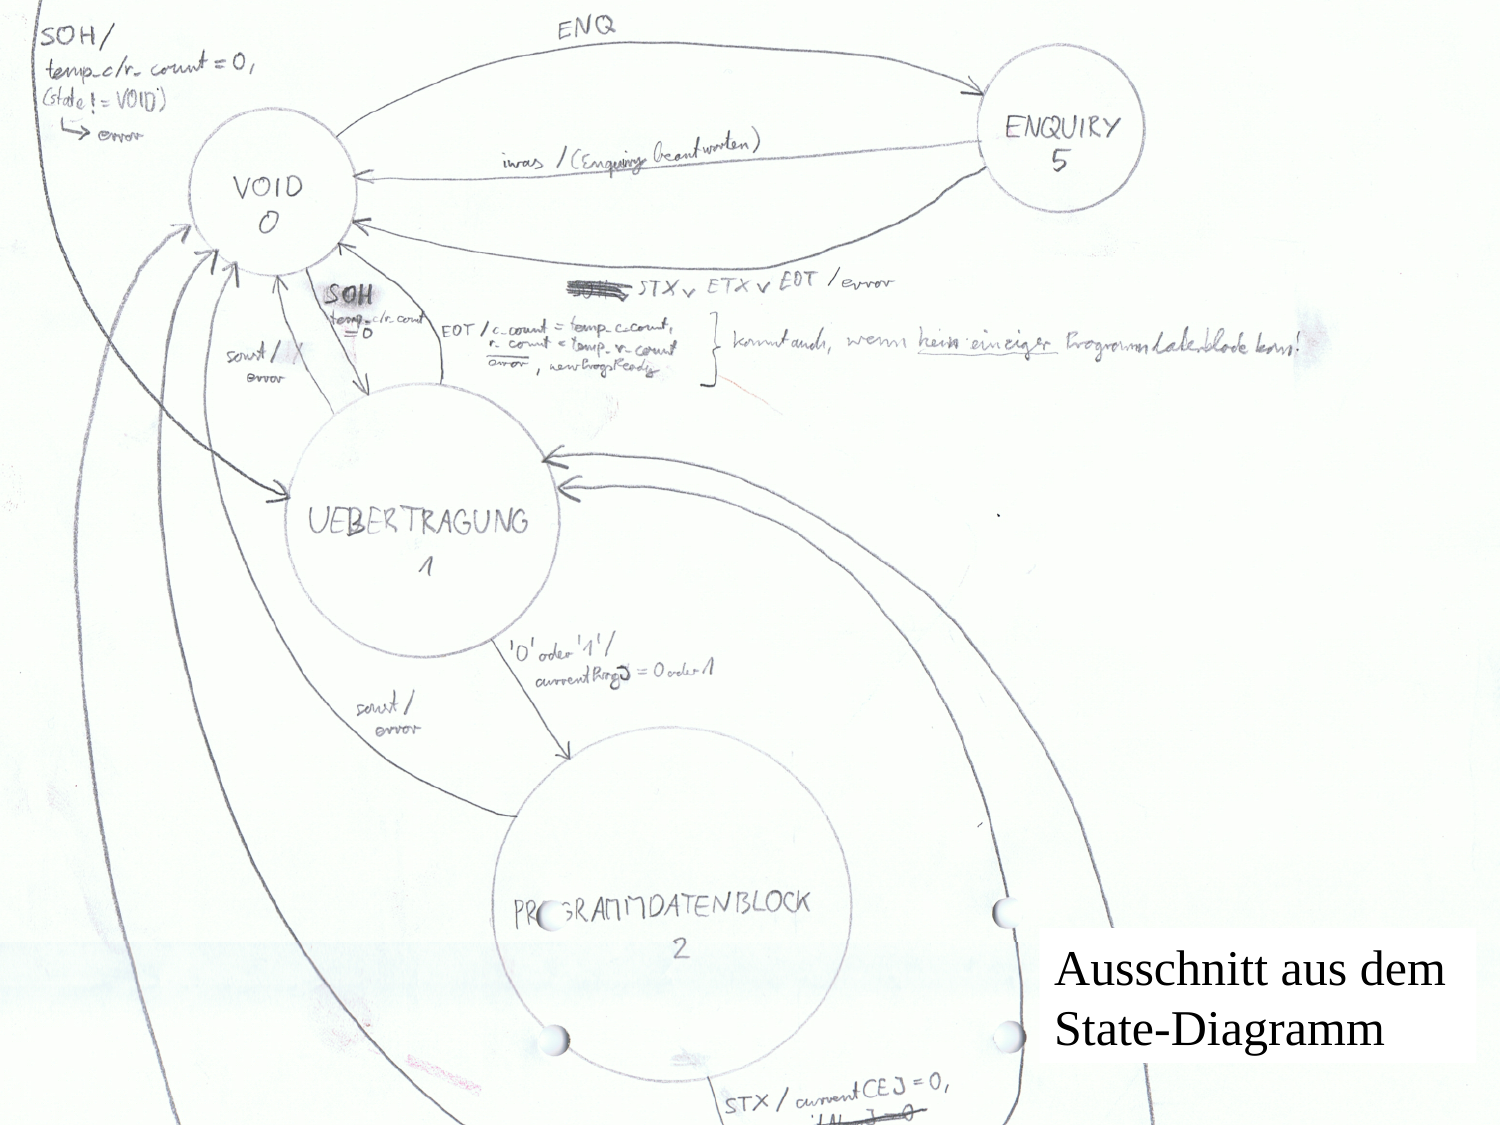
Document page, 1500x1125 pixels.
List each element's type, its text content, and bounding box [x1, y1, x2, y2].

text_box Ausschnitt aus dem State-Diagramm [1039, 928, 1477, 1063]
picture [0, 0, 1500, 1125]
